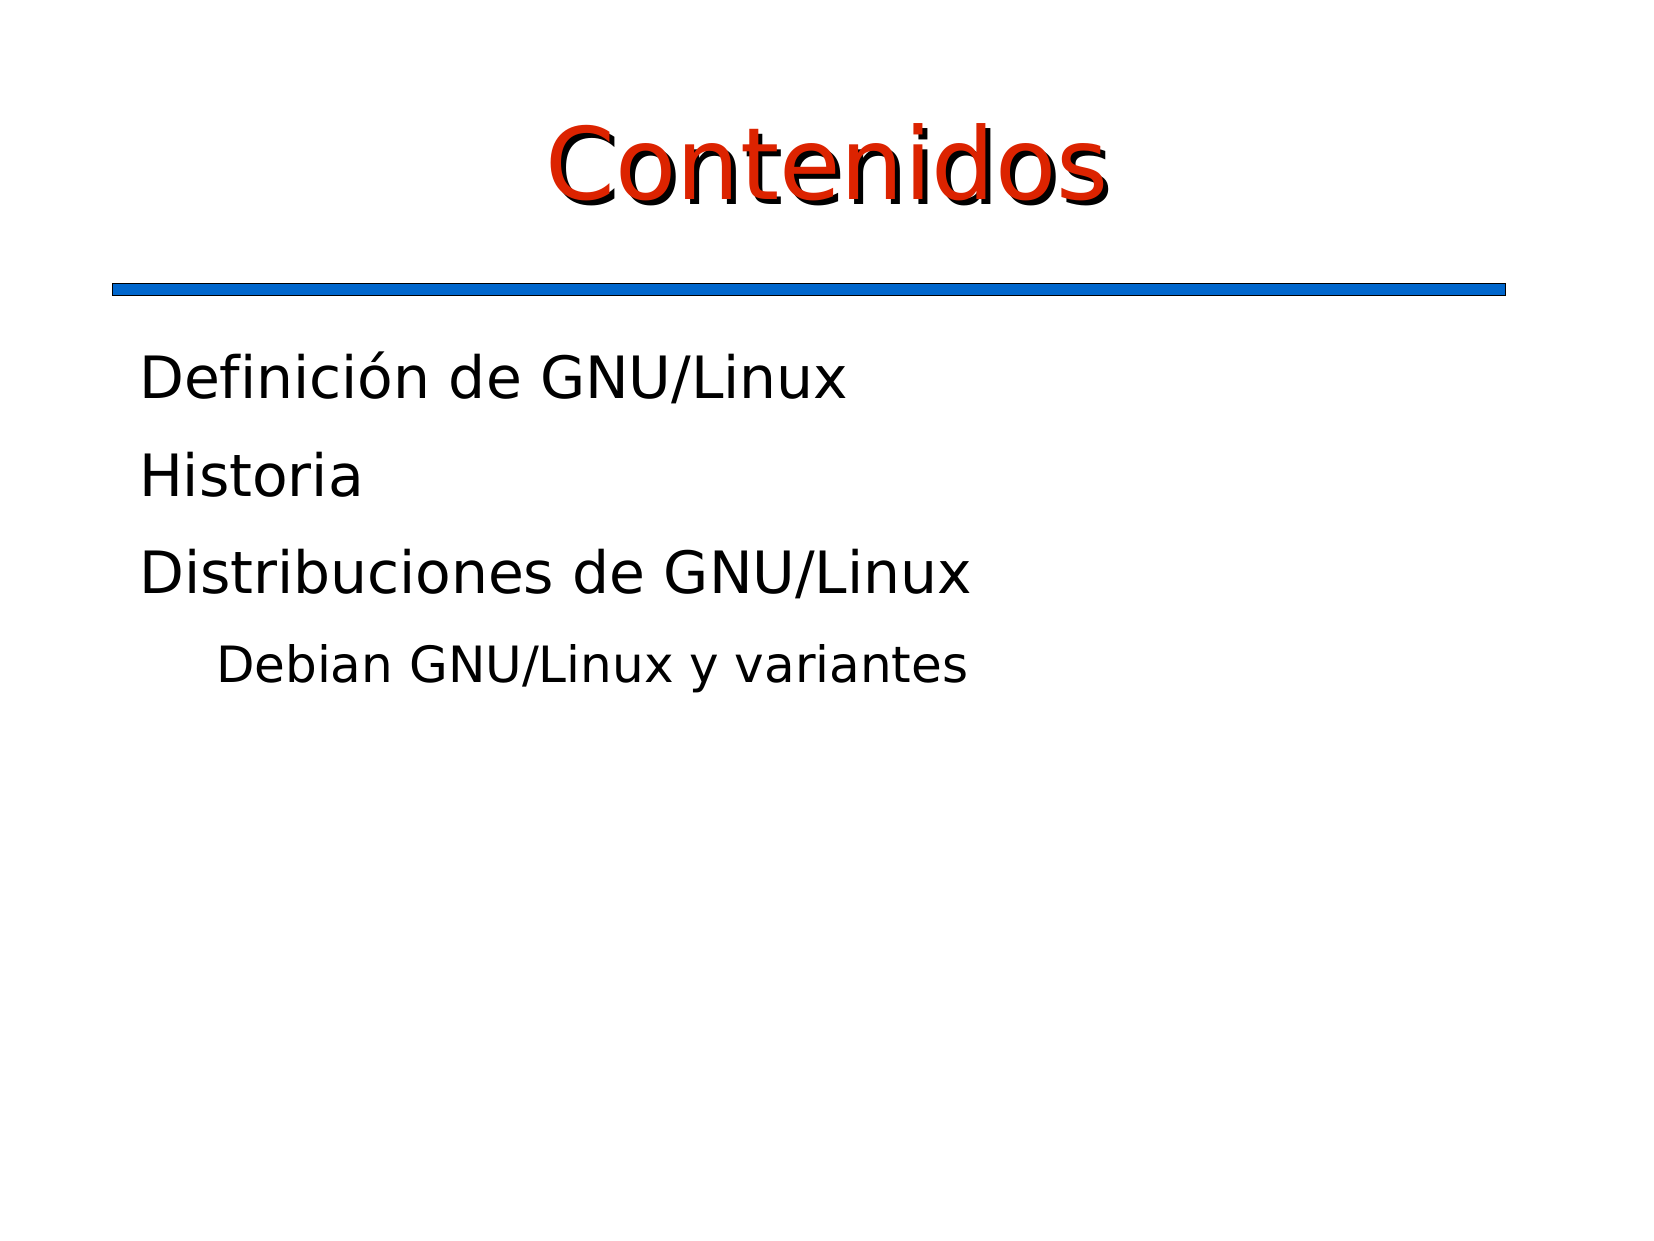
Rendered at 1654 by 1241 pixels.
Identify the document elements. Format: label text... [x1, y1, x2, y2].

list Definición de GNU/Linux Historia Distribuciones de GNU/Linux Debian GNU/Linux y variantes [121, 344, 1534, 1127]
title Contenidos [121, 61, 1534, 269]
